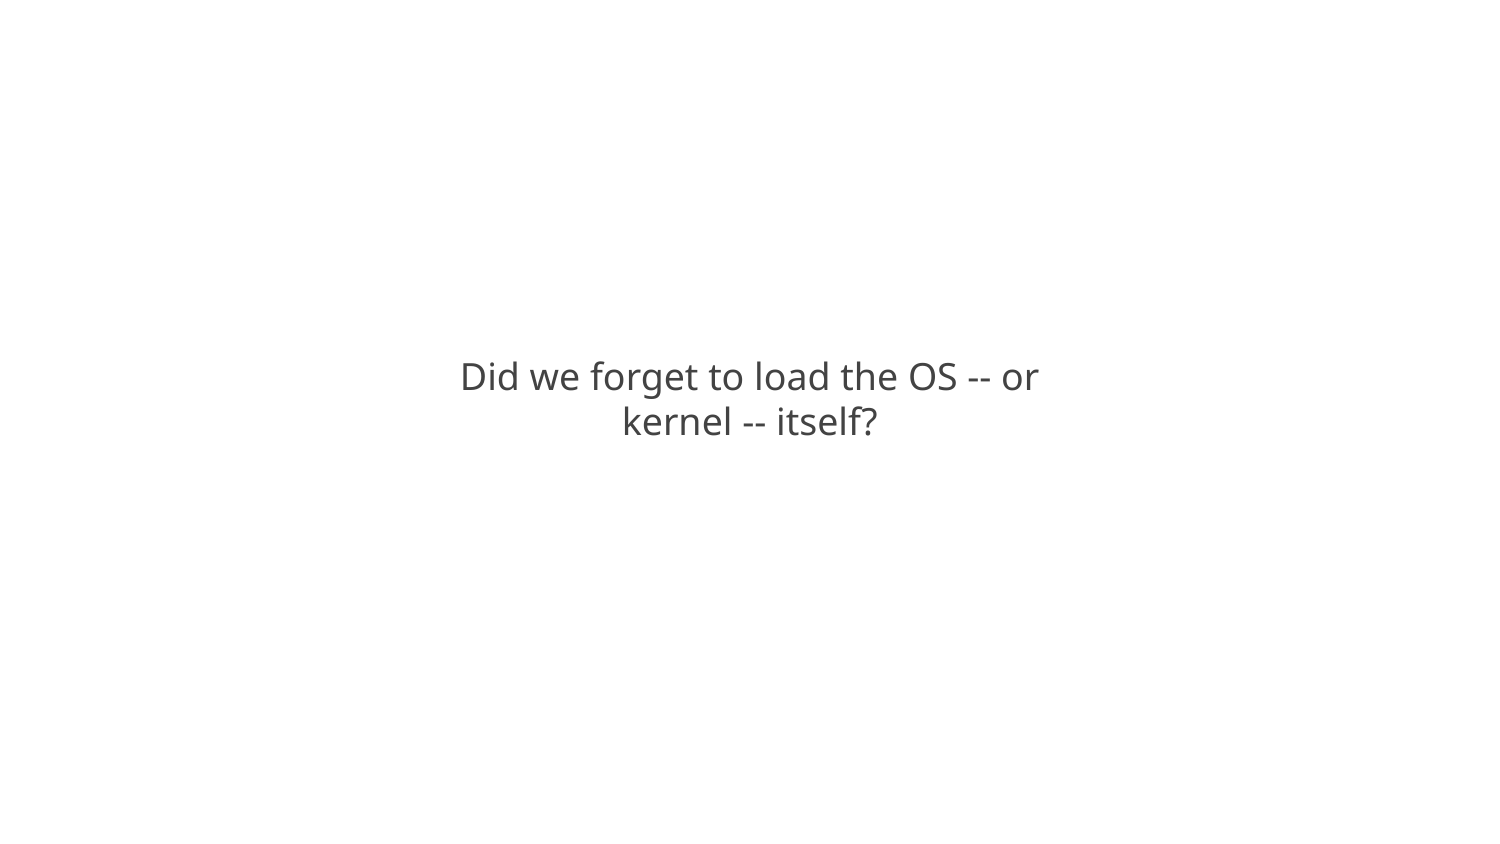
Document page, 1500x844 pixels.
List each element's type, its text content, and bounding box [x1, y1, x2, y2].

text_box Did we forget to load the OS -- or kernel -- itself? [429, 322, 1071, 474]
